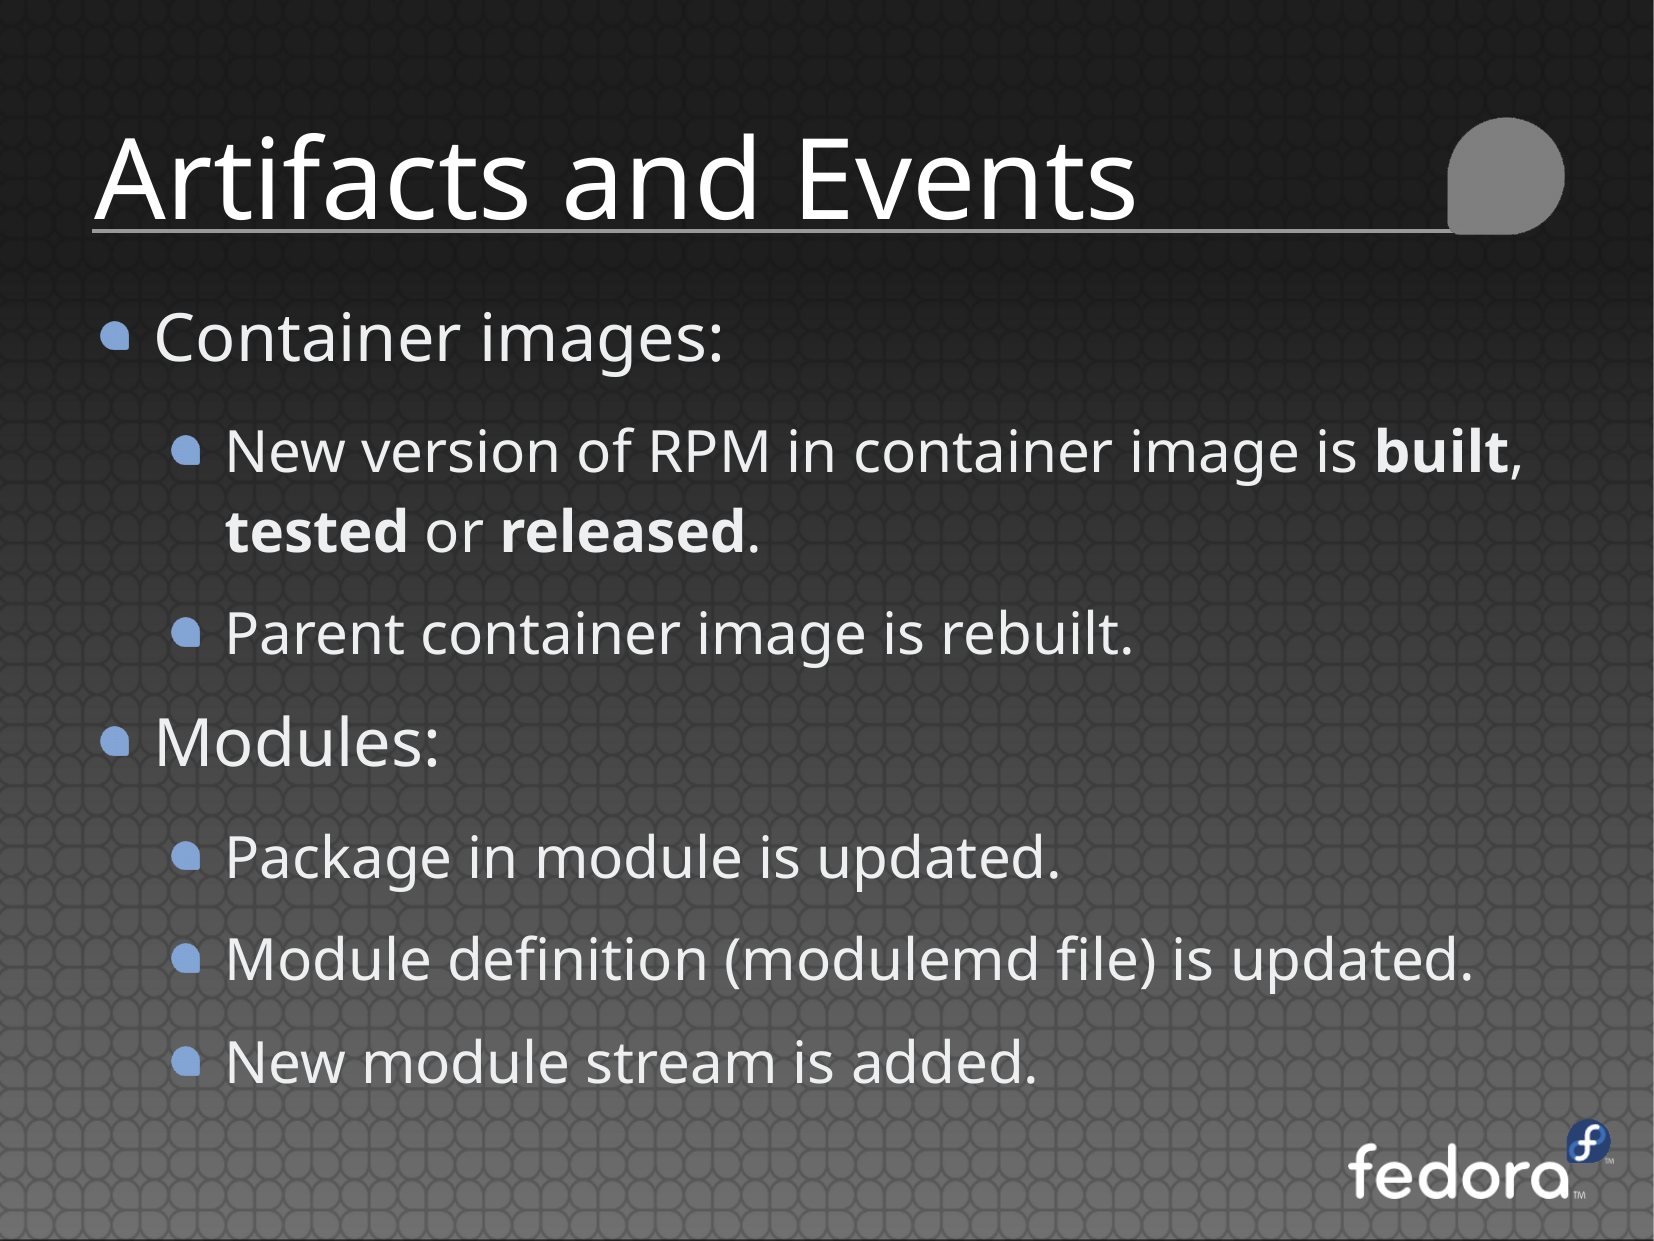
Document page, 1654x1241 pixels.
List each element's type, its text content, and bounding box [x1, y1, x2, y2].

title Artifacts and Events [94, 100, 1426, 251]
list Container images: New version of RPM in container image is built, tested or released. Parent container image is rebuilt. Modules: Package in module is updated. Module definition (modulemd file) is updated. New module stream is added. [82, 290, 1571, 1162]
picture [0, 0, 1654, 1241]
